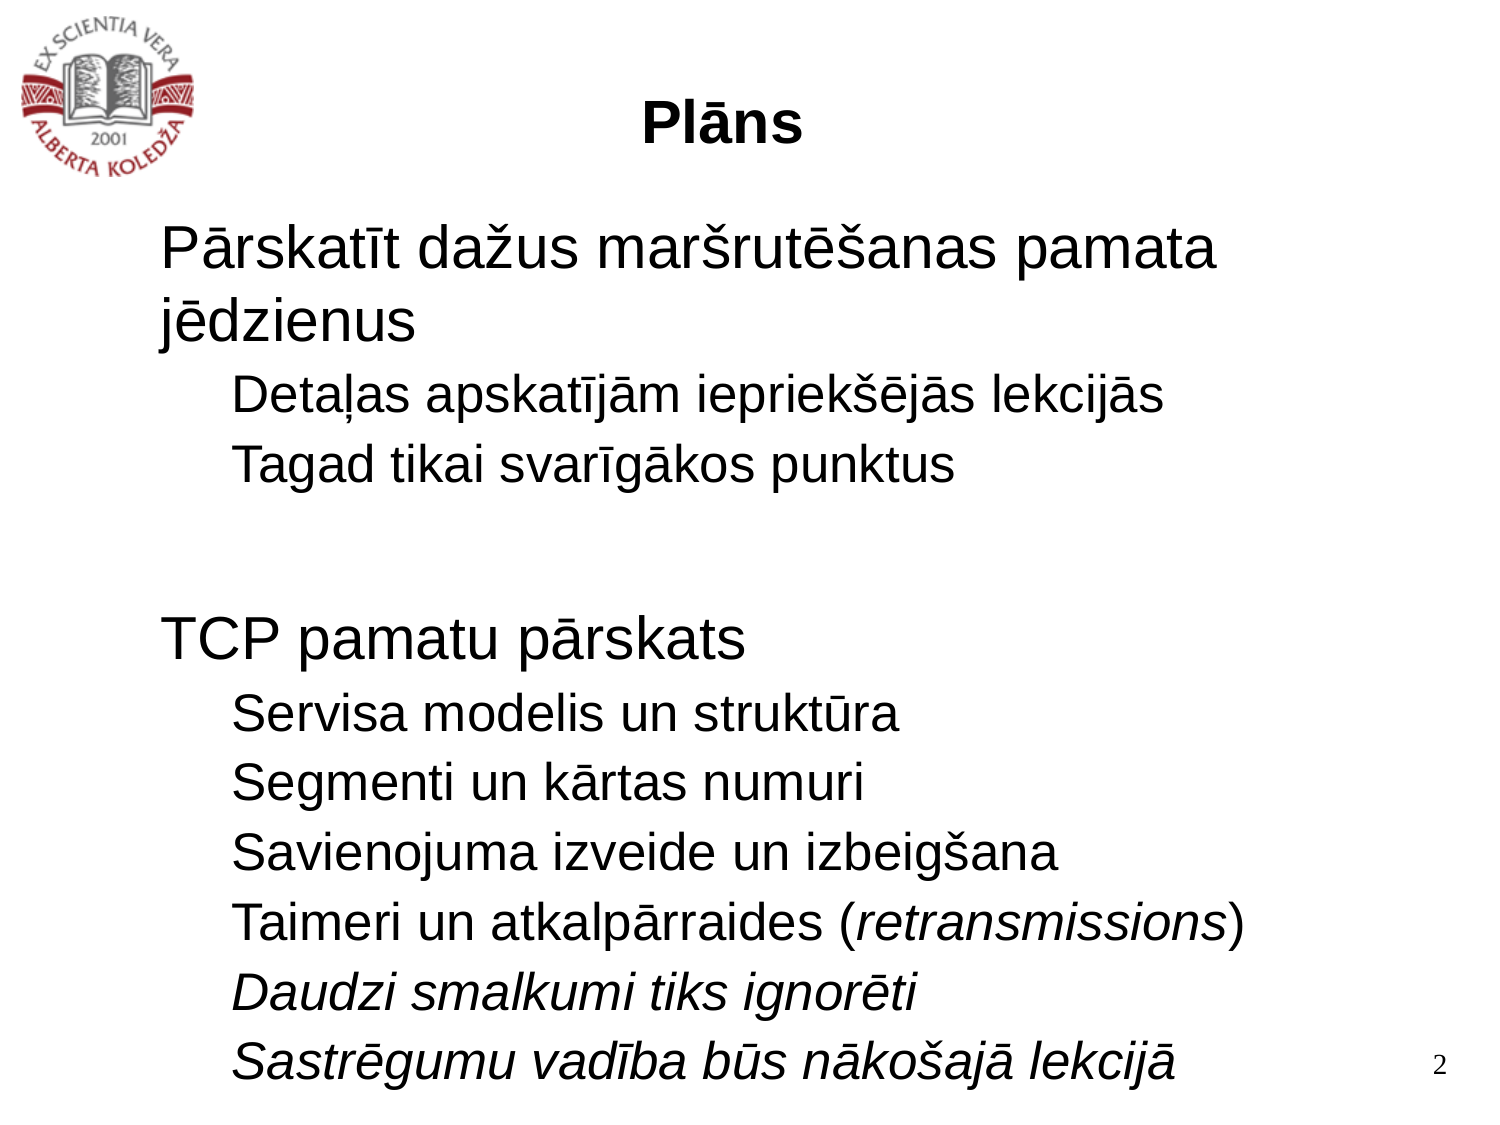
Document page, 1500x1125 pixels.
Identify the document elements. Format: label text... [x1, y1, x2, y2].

picture [21, 16, 194, 177]
text_box <skaitlis> [1312, 1037, 1463, 1101]
list Pārskatīt dažus maršrutēšanas pamata jēdzienus Detaļas apskatījām iepriekšējās lekcijās Tagad tikai svarīgākos punktus TCP pamatu pārskats Servisa modelis un struktūra Segmenti un kārtas numuri Savienojuma izveide un izbeigšana Taimeri un atkalpārraides (retransmissions) Daudzi smalkumi tiks ignorēti Sastrēgumu vadība būs nākošajā lekcijā [74, 200, 1463, 1101]
title Plāns [50, 62, 1374, 175]
